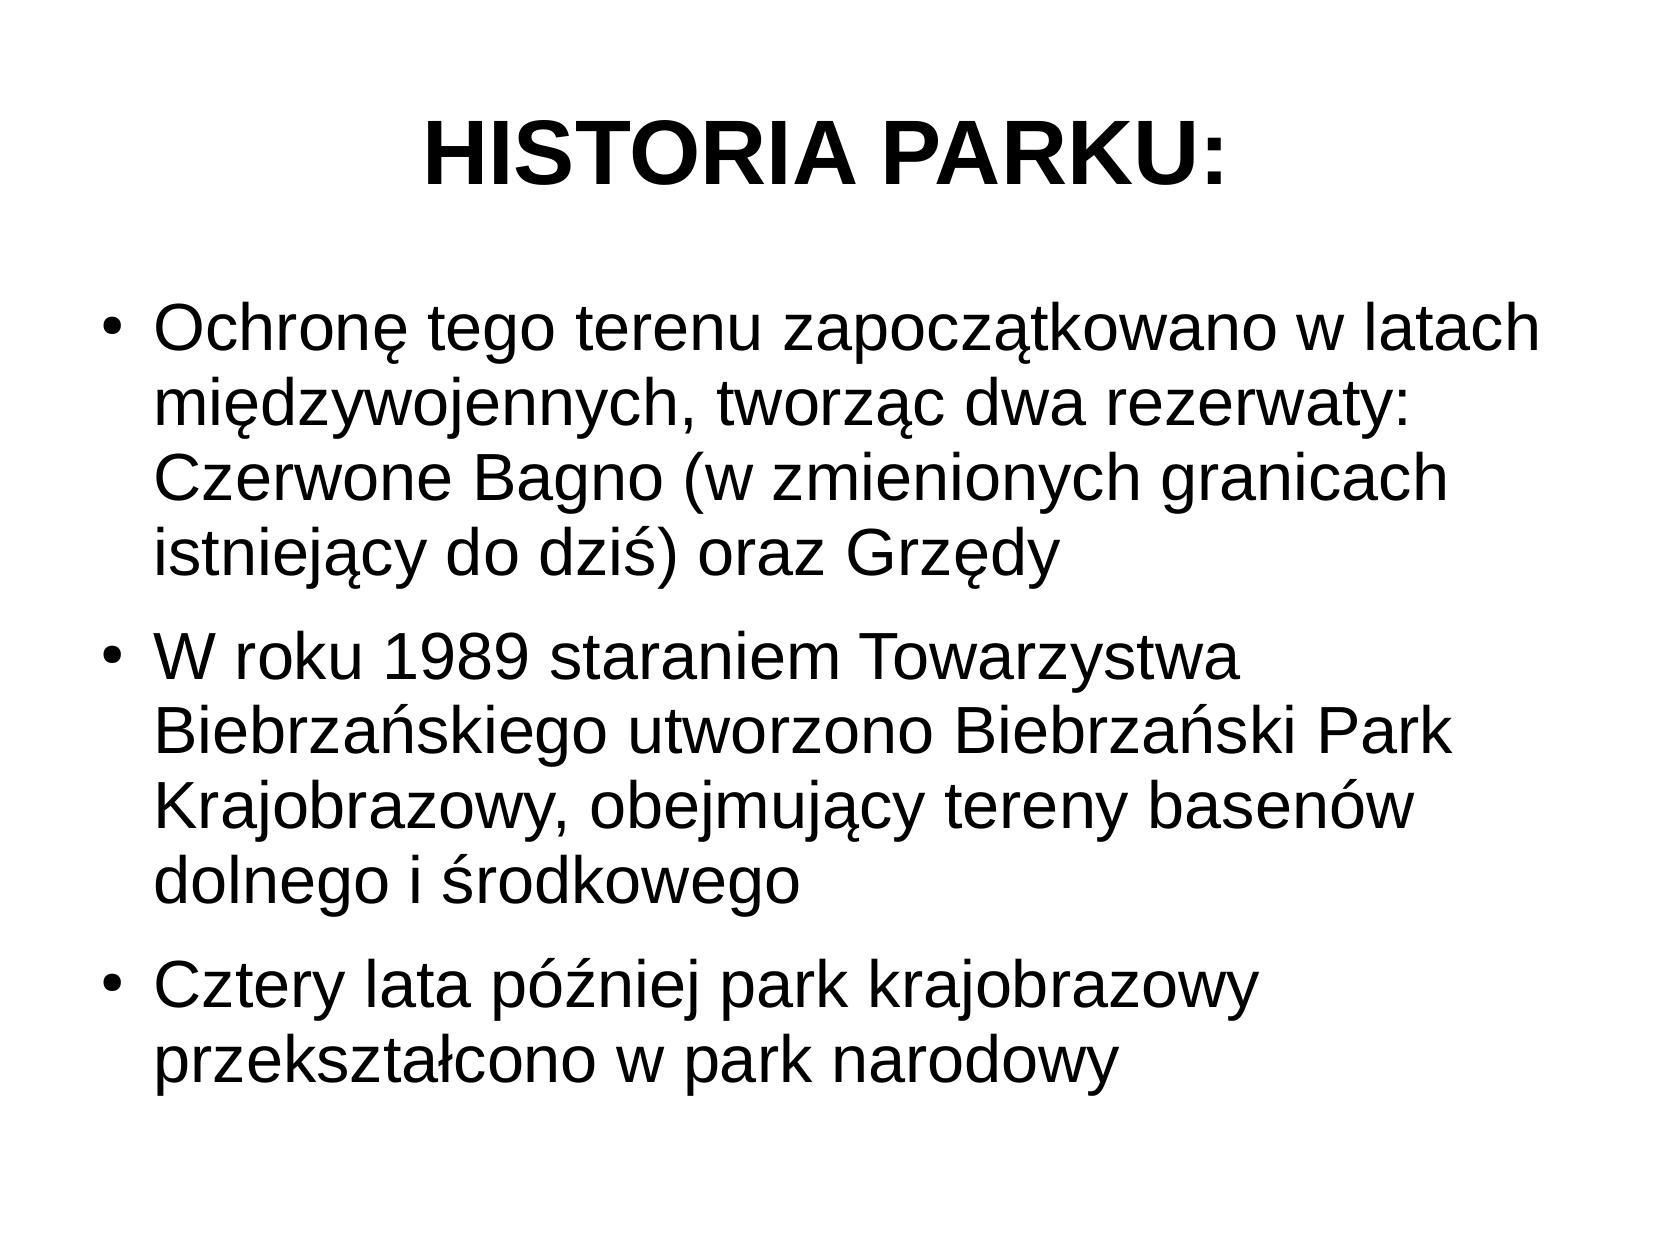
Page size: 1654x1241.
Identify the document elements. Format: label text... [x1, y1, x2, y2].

title HISTORIA PARKU: [82, 49, 1571, 257]
list Ochronę tego terenu zapoczątkowano w latach międzywojennych, tworząc dwa rezerwaty: Czerwone Bagno (w zmienionych granicach istniejący do dziś) oraz Grzędy W roku 1989 staraniem Towarzystwa Biebrzańskiego utworzono Biebrzański Park Krajobrazowy, obejmujący tereny basenów dolnego i środkowego Cztery lata później park krajobrazowy przekształcono w park narodowy [82, 290, 1571, 1109]
